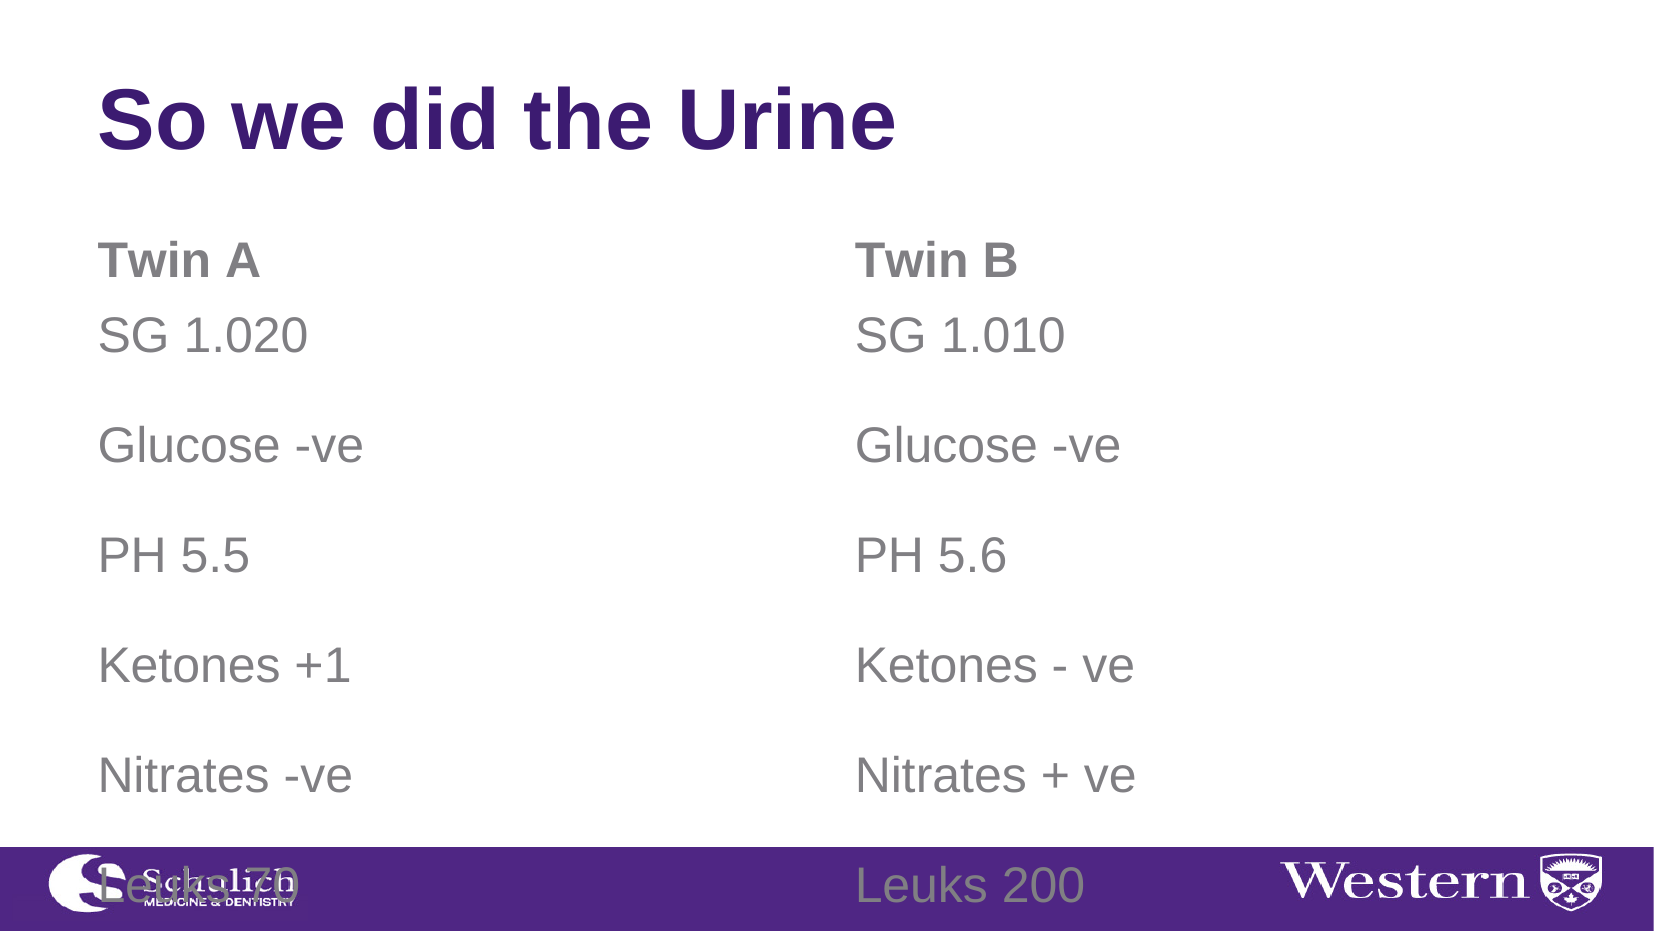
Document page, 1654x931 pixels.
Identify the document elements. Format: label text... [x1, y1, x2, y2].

list SG 1.020 Glucose -ve PH 5.5 Ketones +1 Nitrates -ve Leuks 70 [82, 294, 814, 920]
list Twin A [82, 208, 814, 294]
title So we did the Urine [82, 37, 1571, 193]
list Twin B [839, 208, 1571, 294]
picture [0, 0, 1654, 931]
list SG 1.010 Glucose -ve PH 5.6 Ketones - ve Nitrates + ve Leuks 200 [839, 294, 1571, 931]
